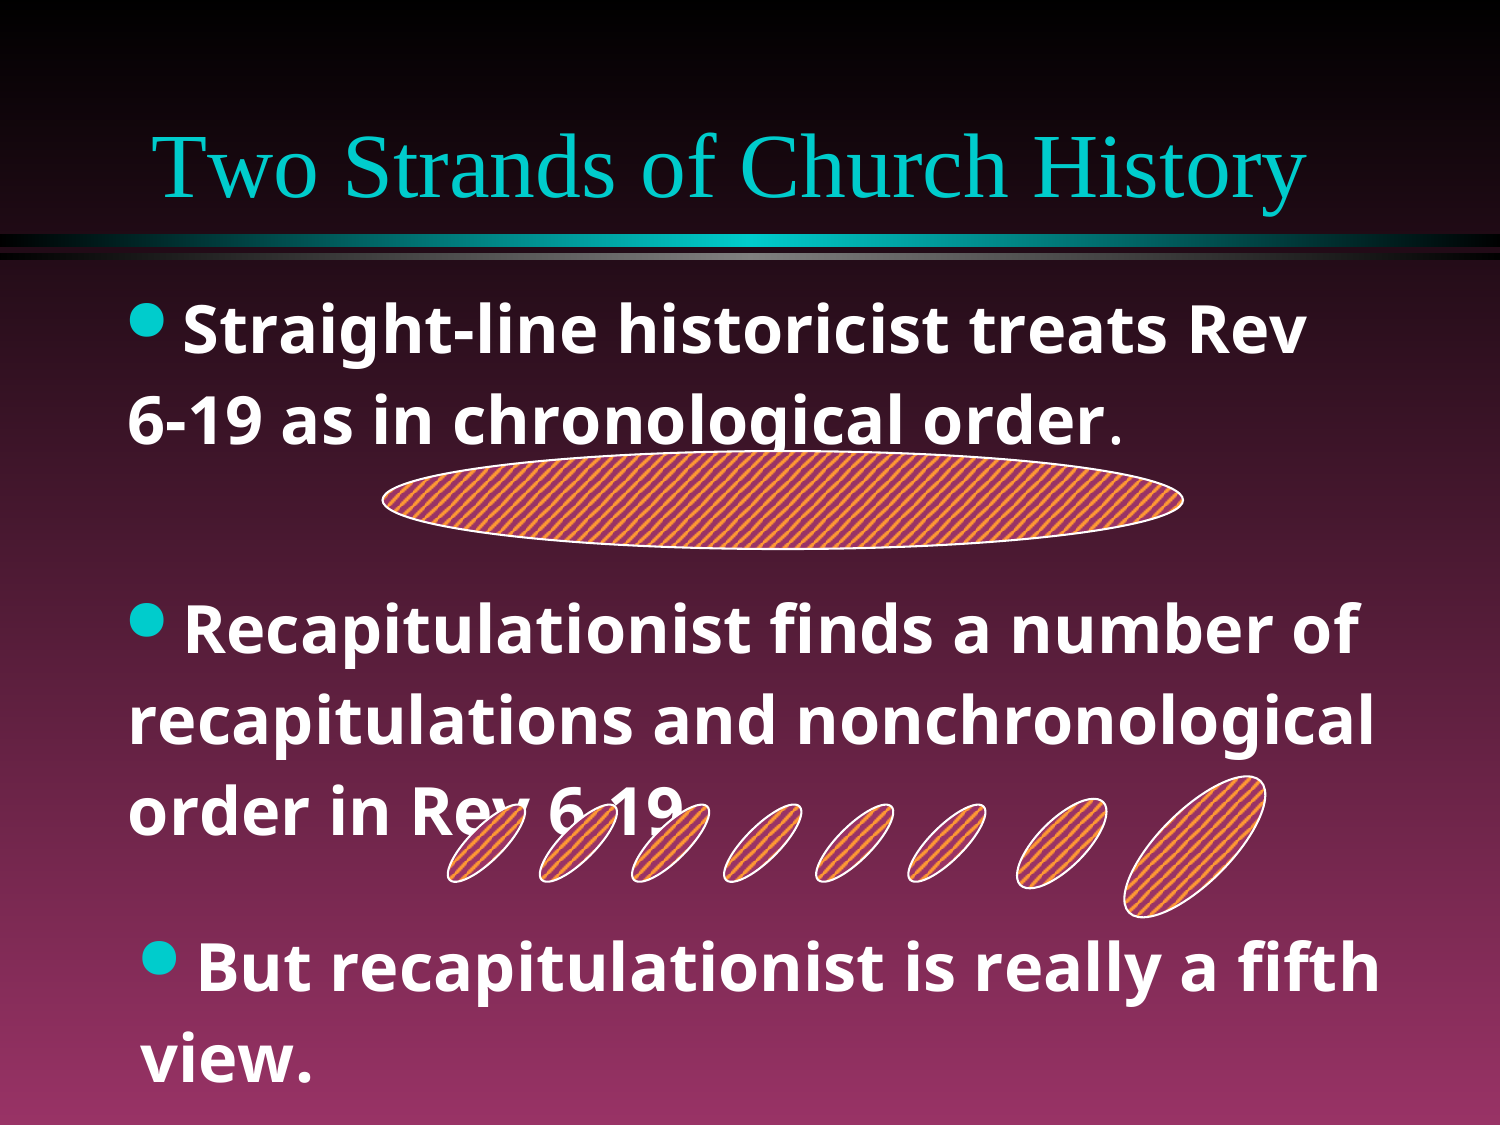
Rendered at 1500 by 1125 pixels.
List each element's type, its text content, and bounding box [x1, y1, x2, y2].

text_box [816, 804, 894, 882]
text_box Recapitulationist finds a number of recapitulations and nonchronological order in Rev 6-19. [112, 575, 1450, 863]
text_box [908, 804, 986, 882]
title Two Strands of Church History [39, 37, 1422, 225]
text_box But recapitulationist is really a fifth view. [125, 912, 1450, 1110]
text_box [539, 804, 617, 882]
text_box [382, 451, 1184, 550]
text_box [724, 804, 802, 882]
text_box Straight-line historicist treats Rev 6-19 as in chronological order. [112, 274, 1363, 472]
text_box [1124, 776, 1266, 912]
text_box [1016, 798, 1107, 889]
text_box [447, 804, 526, 882]
text_box [632, 804, 710, 882]
